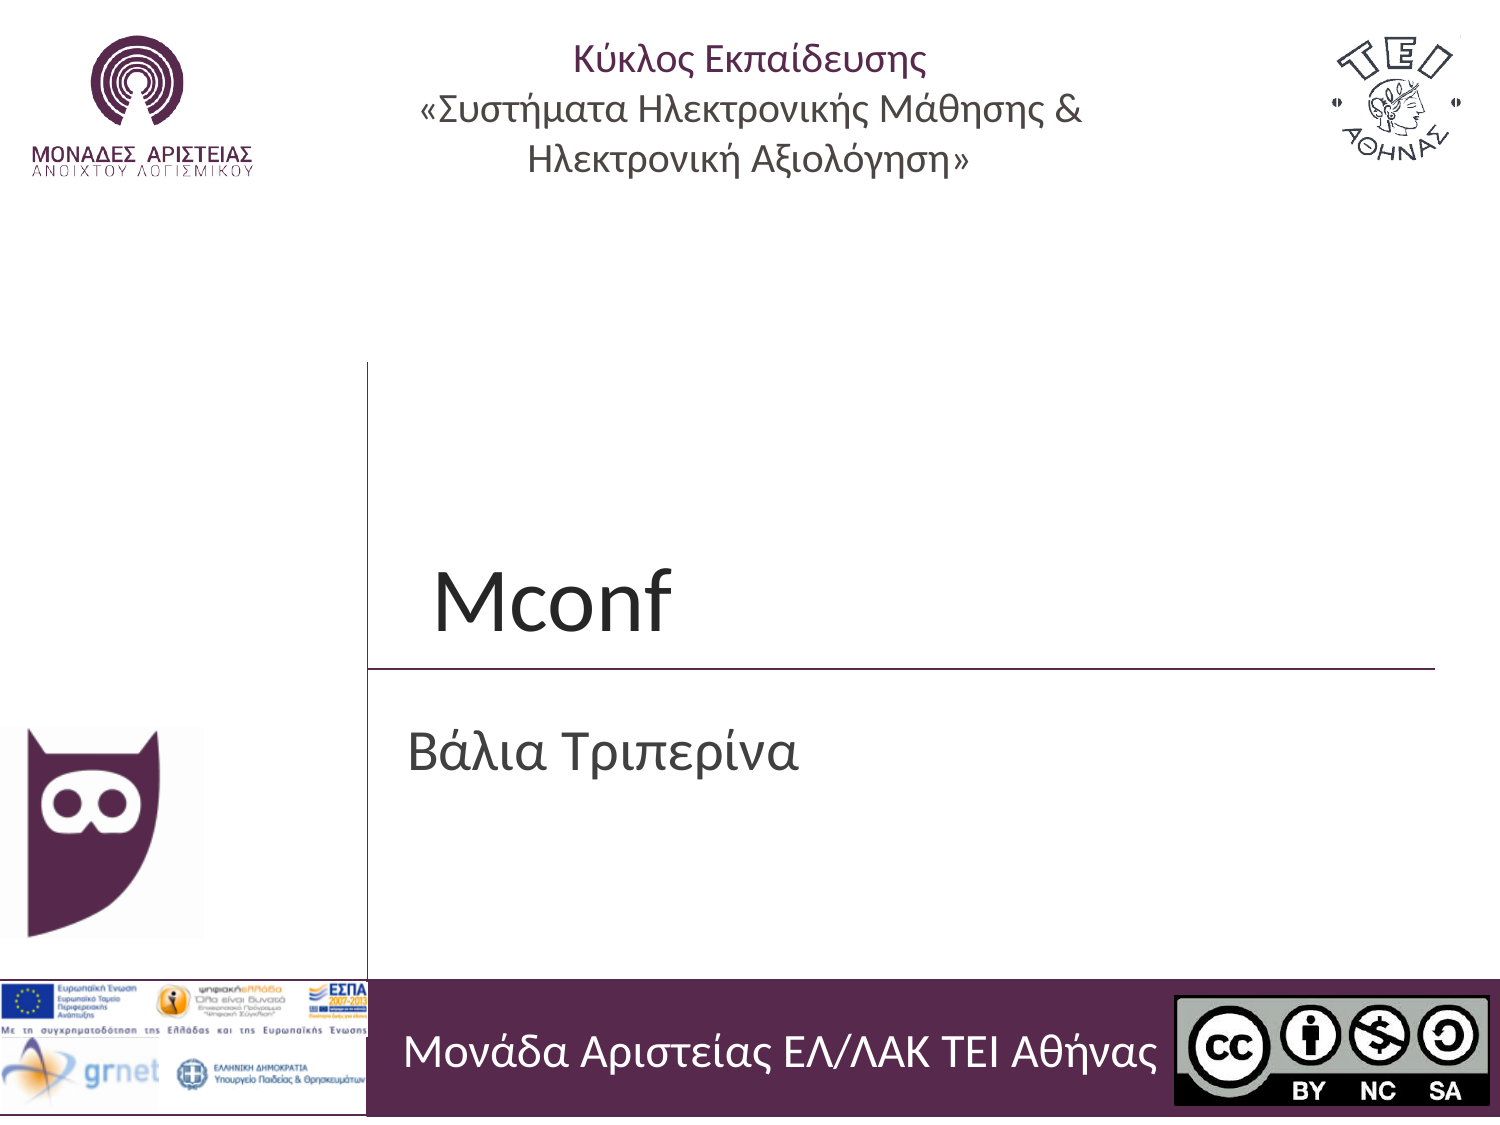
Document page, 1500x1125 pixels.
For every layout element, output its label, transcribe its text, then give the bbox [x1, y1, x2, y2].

subtitle Μονάδα Αριστείας ΕΛ/ΛΑΚ ΤΕΙ Αθήνας [387, 992, 1488, 1105]
picture [31, 36, 253, 177]
title Mconf [395, 357, 1459, 658]
picture [175, 1057, 366, 1092]
picture [0, 727, 204, 939]
text_box Βάλια Τριπερίνα [392, 704, 1455, 963]
picture [0, 982, 368, 1113]
picture [1174, 995, 1490, 1106]
text_box Κύκλος Εκπαίδευσης «Συστήματα Ηλεκτρονικής Μάθησης & Ηλεκτρονική Αξιολόγηση» [280, 22, 1220, 190]
picture [1331, 35, 1461, 167]
